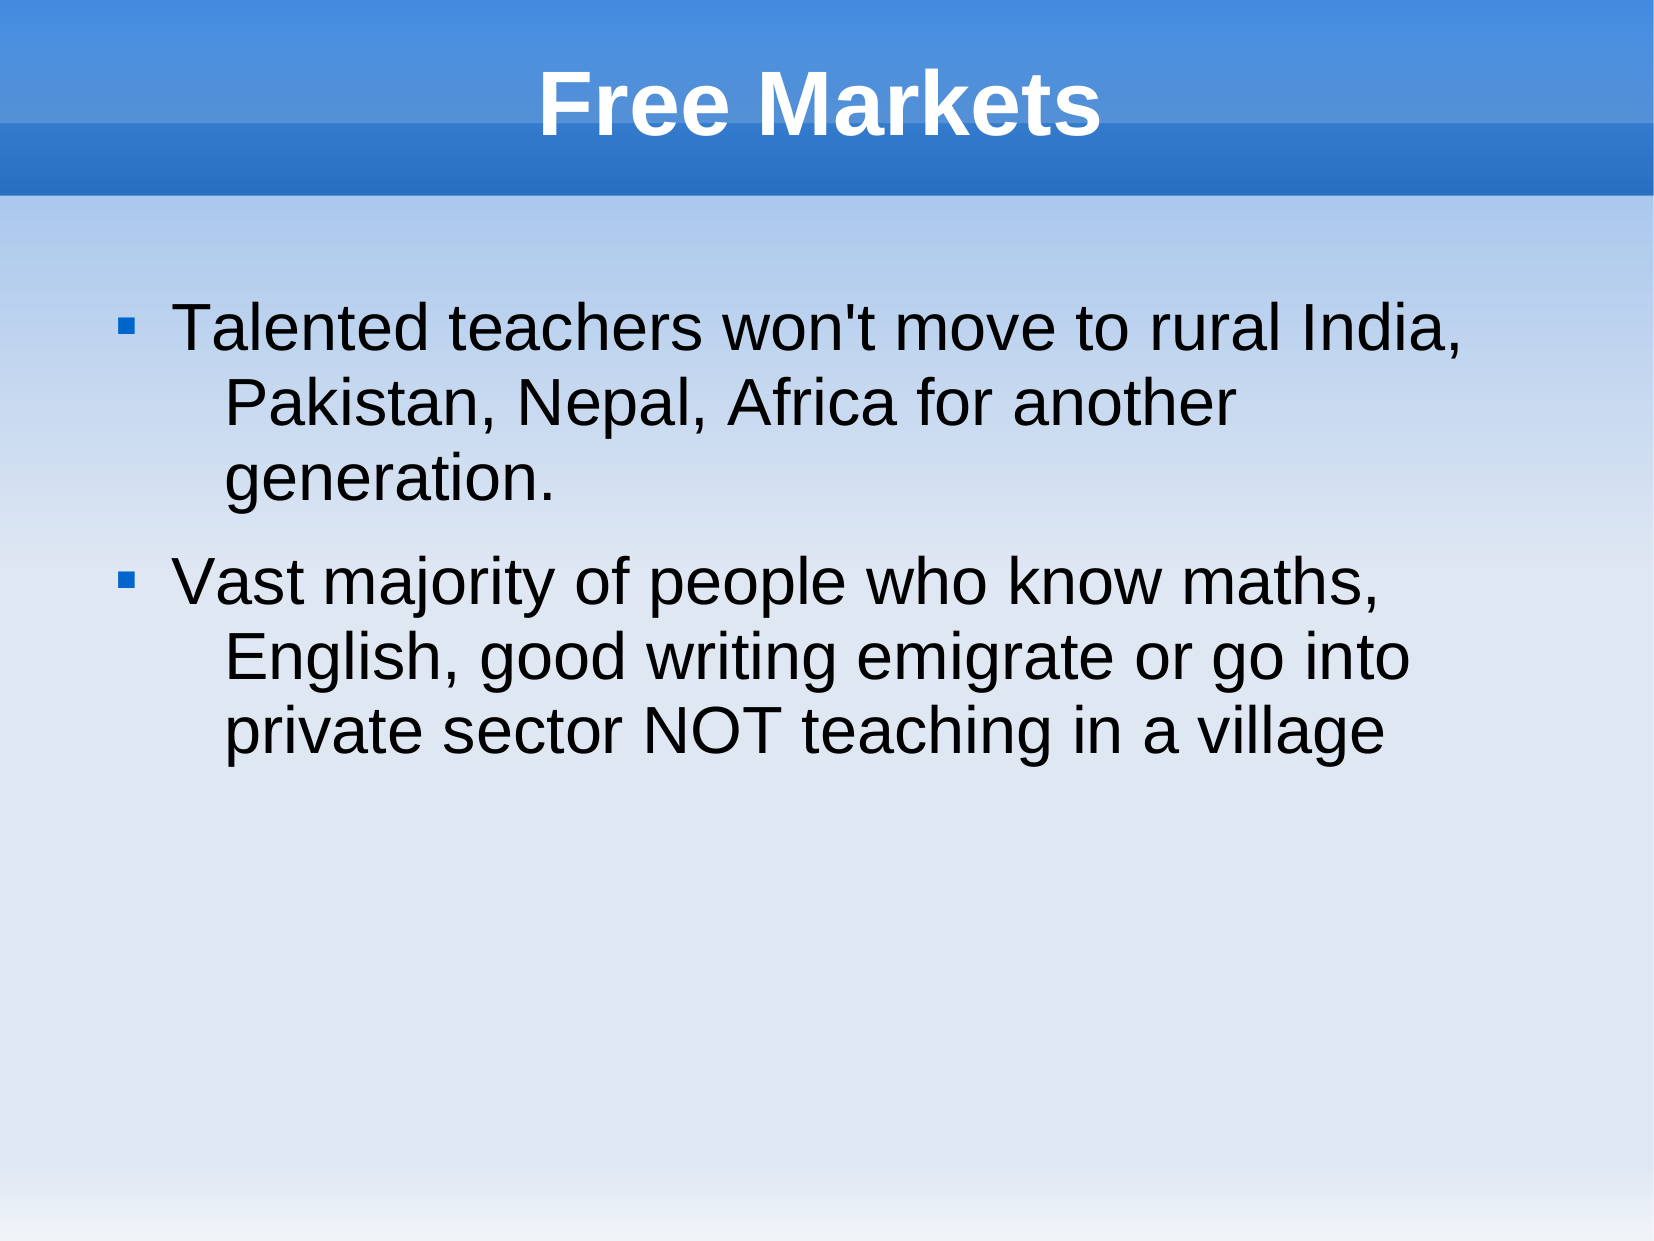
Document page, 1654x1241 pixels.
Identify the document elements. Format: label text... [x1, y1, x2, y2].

title Free Markets [76, 0, 1565, 208]
list Talented teachers won't move to rural India, Pakistan, Nepal, Africa for another generation. Vast majority of people who know maths, English, good writing emigrate or go into private sector NOT teaching in a village [82, 290, 1571, 1109]
picture [0, 0, 1654, 1241]
